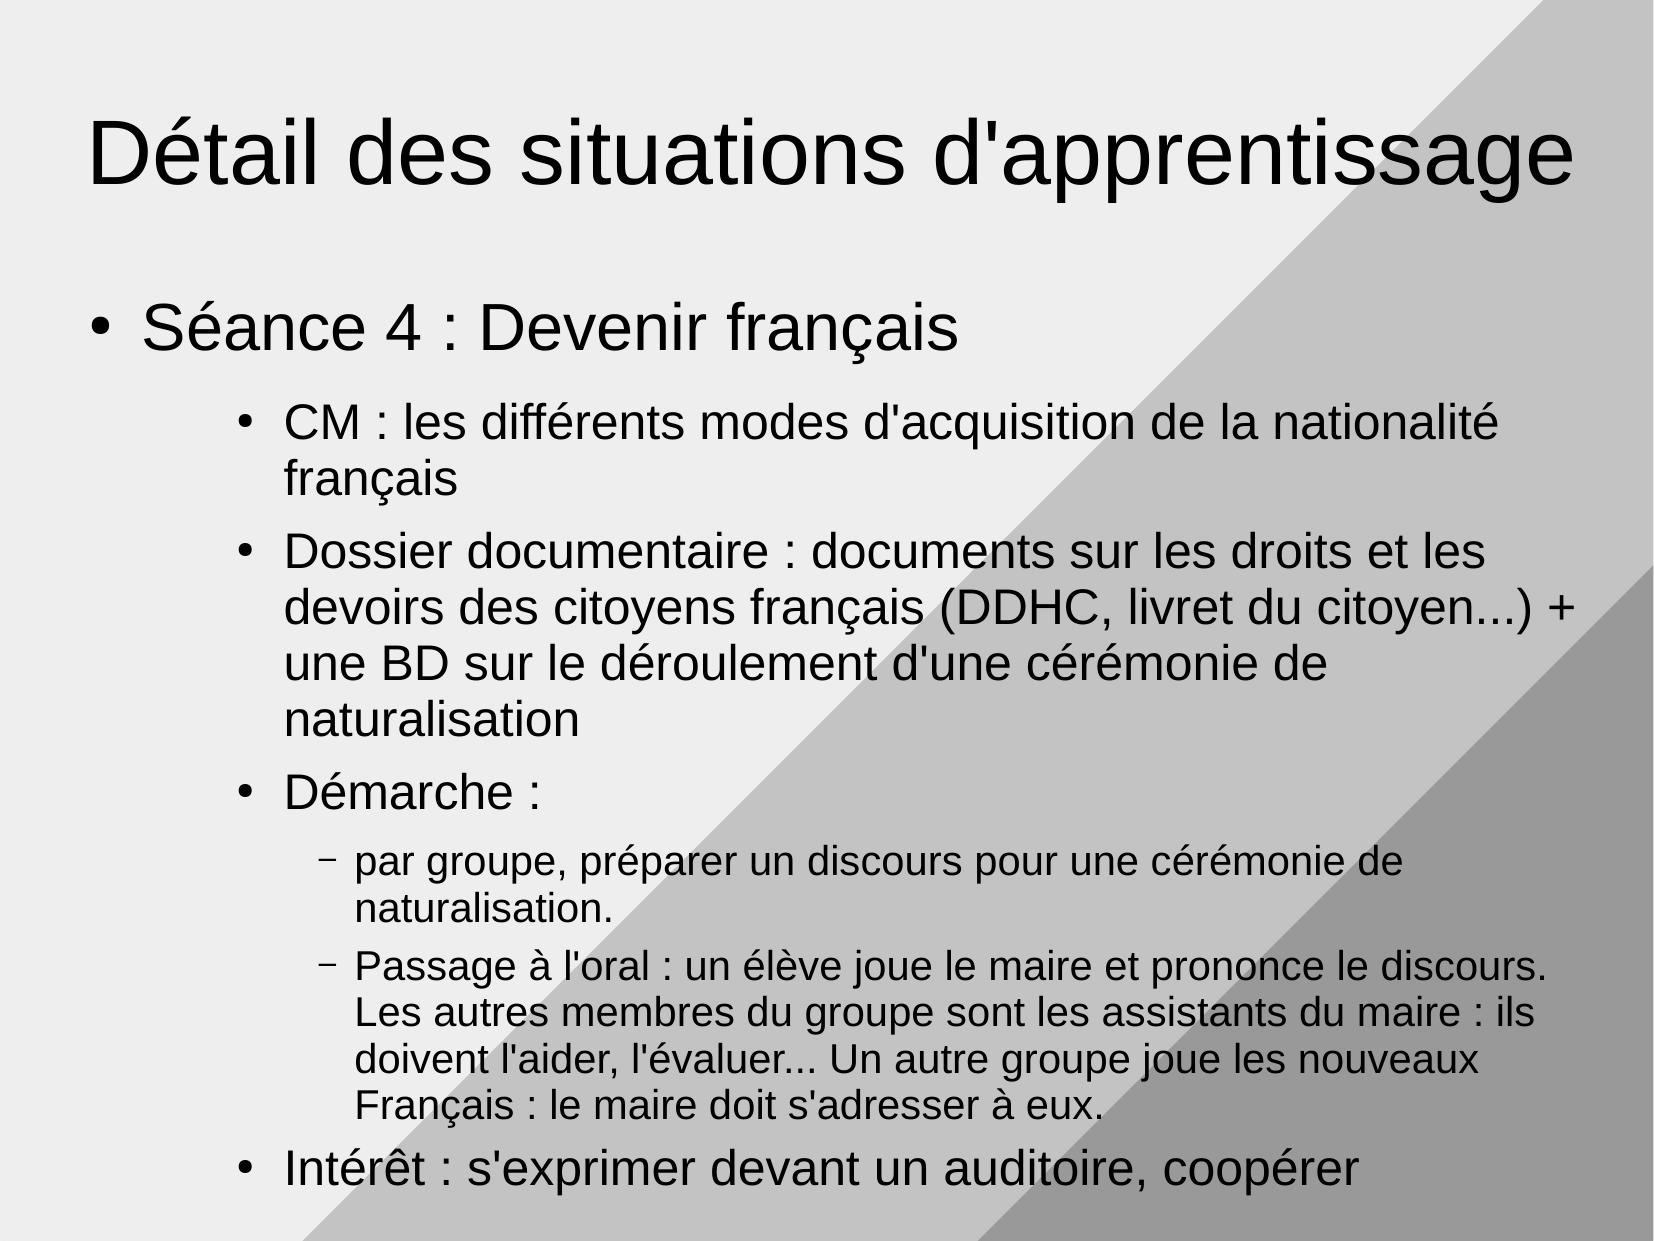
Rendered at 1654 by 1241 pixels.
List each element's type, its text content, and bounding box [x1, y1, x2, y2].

list Séance 4 : Devenir français CM : les différents modes d'acquisition de la nationalité français Dossier documentaire : documents sur les droits et les devoirs des citoyens français (DDHC, livret du citoyen...) + une BD sur le déroulement d'une cérémonie de naturalisation Démarche : par groupe, préparer un discours pour une cérémonie de naturalisation. Passage à l'oral : un élève joue le maire et prononce le discours. Les autres membres du groupe sont les assistants du maire : ils doivent l'aider, l'évaluer... Un autre groupe joue les nouveaux Français : le maire doit s'adresser à eux. Intérêt : s'exprimer devant un auditoire, coopérer [70, 290, 1595, 1198]
title Détail des situations d'apprentissage [82, 49, 1583, 257]
